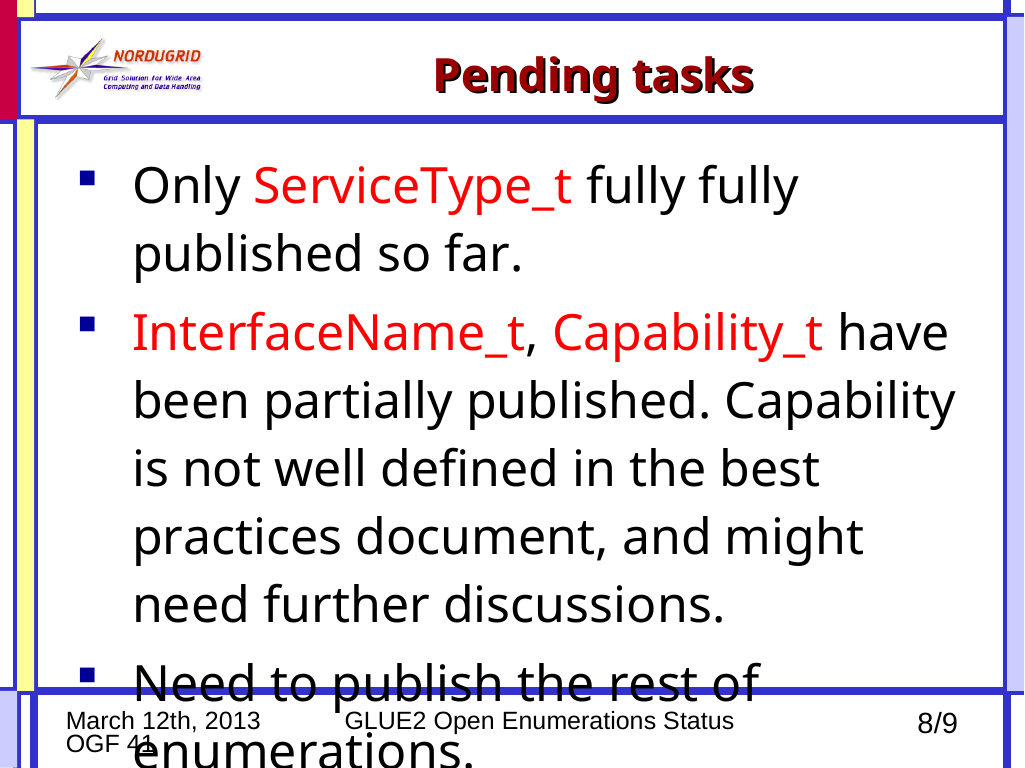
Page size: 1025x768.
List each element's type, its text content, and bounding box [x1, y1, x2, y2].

list Only ServiceType_t fully fully published so far. InterfaceName_t, Capability_t have been partially published. Capability is not well defined in the best practices document, and might need further discussions. Need to publish the rest of enumerations. Some are tricky, i.e. Platform_t as OS names frequently change Anyone volunteering? Group might provide more formats than CSV upon request [37, 150, 960, 657]
title Pending tasks [255, 41, 931, 106]
picture [27, 34, 205, 101]
